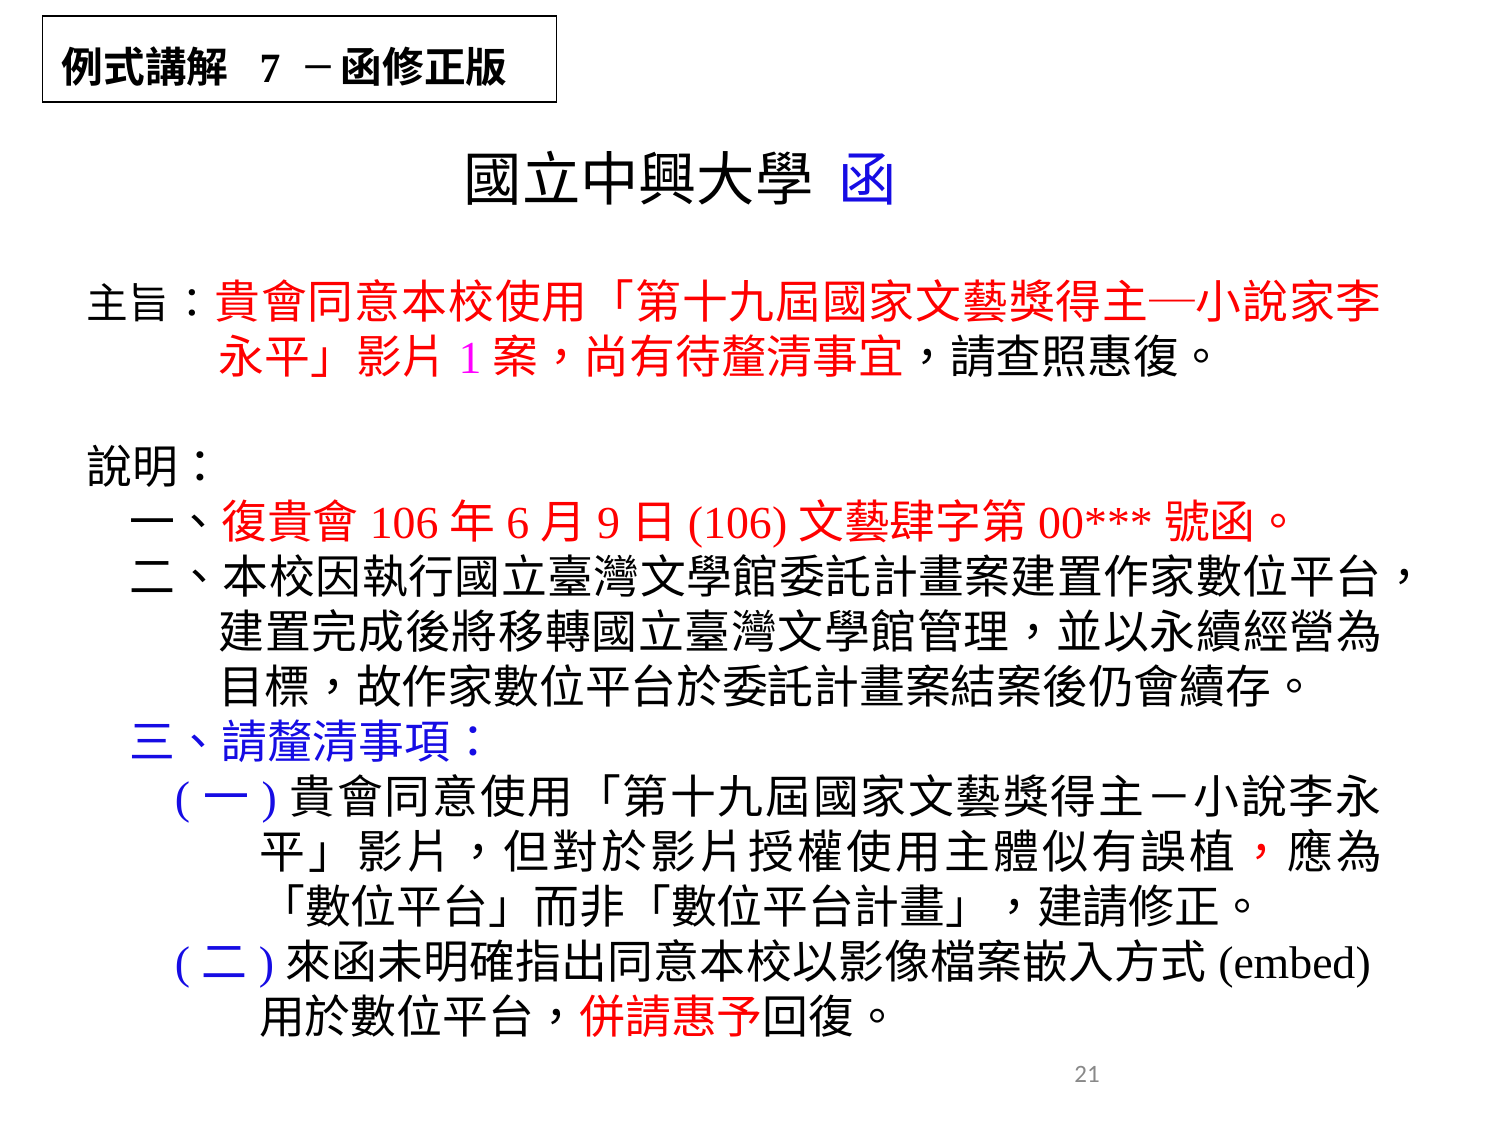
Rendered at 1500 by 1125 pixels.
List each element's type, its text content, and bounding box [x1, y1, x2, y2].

text_box 21 [1059, 1042, 1397, 1103]
text_box 例式講解 7 ─函修正版 [42, 16, 557, 103]
text_box 國立中興大學 函 [449, 134, 912, 219]
text_box 主旨：貴會同意本校使用「第十九屆國家文藝獎得主─小說家李永平」影片1案，尚有待釐清事宜，請查照惠復。 說明： 一、復貴會106年6月9日(106)文藝肆字第00***號函。 二、本校因執行國立臺灣文學館委託計畫案建置作家數位平台，建置完成後將移轉國立臺灣文學館管理，並以永續經營為目標，故作家數位平台於委託計畫案結案後仍會續存。 三、請釐清事項： (一)貴會同意使用「第十九屆國家文藝獎得主－小說李永平」影片，但對於影片授權使用主體似有誤植，應為「數位平台」而非「數位平台計畫」，建請修正。 (二)來函未明確指出同意本校以影像檔案嵌入方式(embed)用於數位平台，併請惠予回復。 [71, 265, 1397, 1050]
